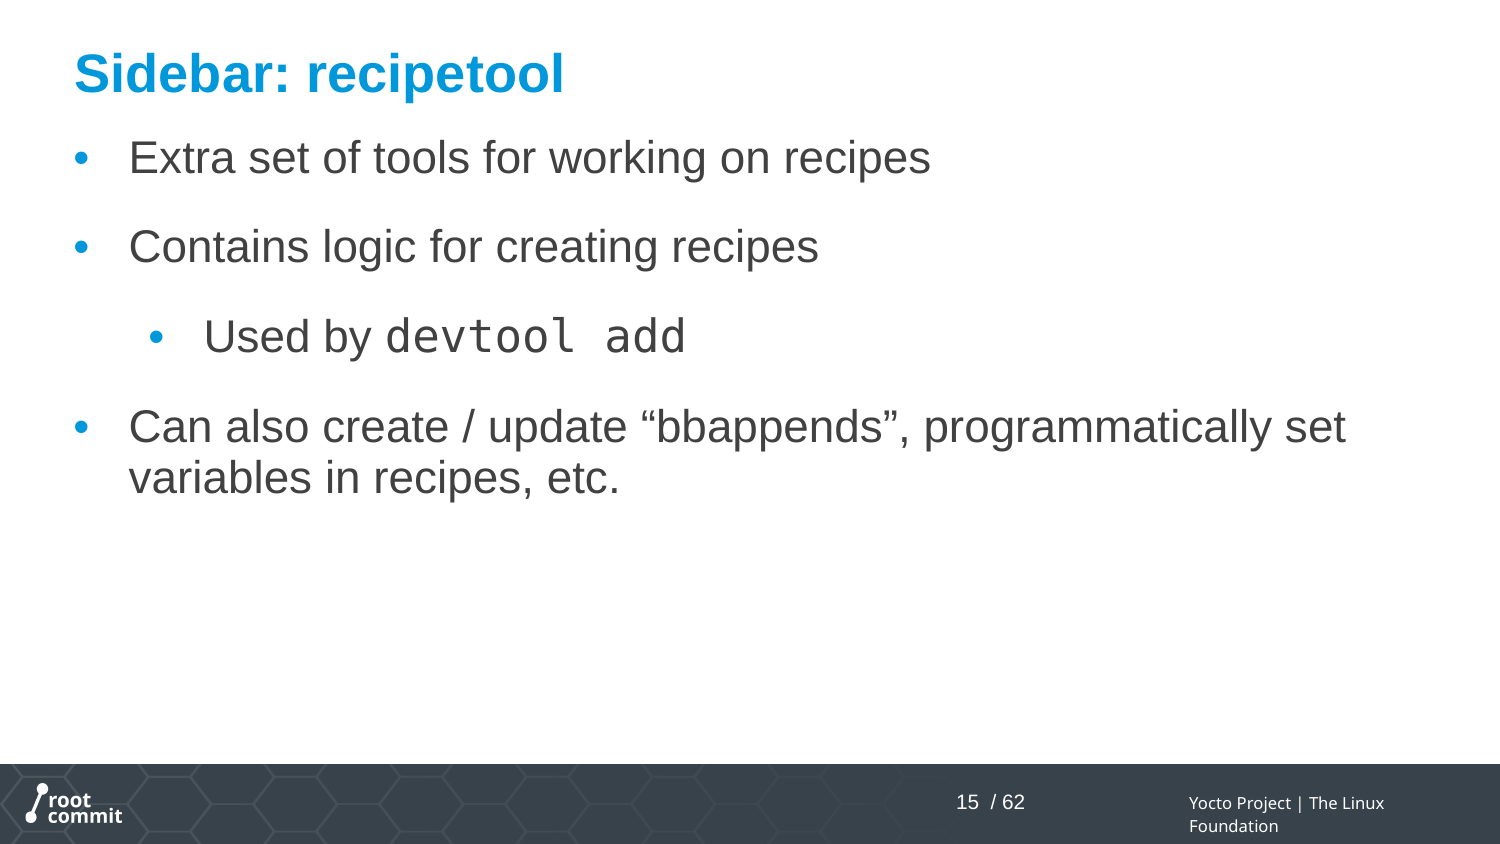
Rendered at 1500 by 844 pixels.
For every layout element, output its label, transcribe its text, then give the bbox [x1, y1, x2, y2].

picture [0, 0, 1500, 844]
text_box Extra set of tools for working on recipes Contains logic for creating recipes Used by devtool add Can also create / update “bbappends”, programmatically set variables in recipes, etc. [72, 132, 1422, 738]
text_box Sidebar: recipetool [74, 50, 1424, 159]
